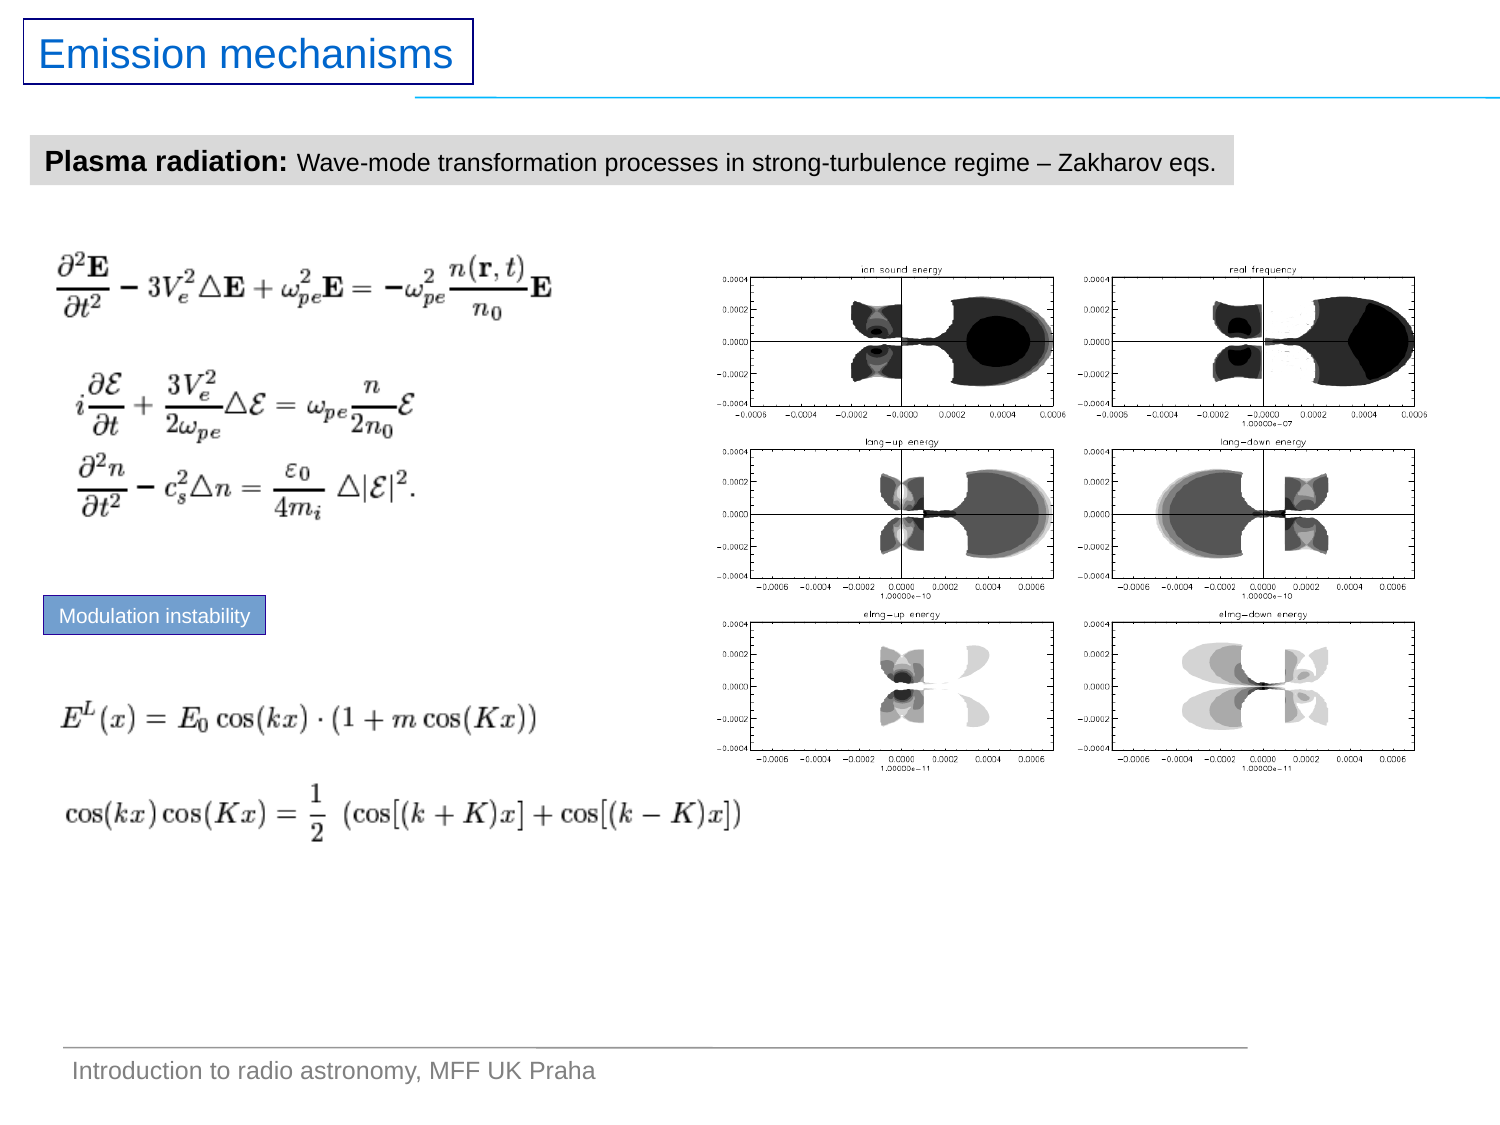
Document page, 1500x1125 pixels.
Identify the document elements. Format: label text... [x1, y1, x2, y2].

picture [48, 351, 427, 528]
text_box Emission mechanisms [23, 18, 473, 85]
picture [54, 213, 1464, 870]
picture [41, 247, 564, 327]
text_box Modulation instability [43, 595, 266, 635]
picture [31, 674, 562, 758]
text_box Plasma radiation: Wave-mode transformation processes in strong-turbulence regime – Zakharov eqs. [29, 135, 1234, 186]
